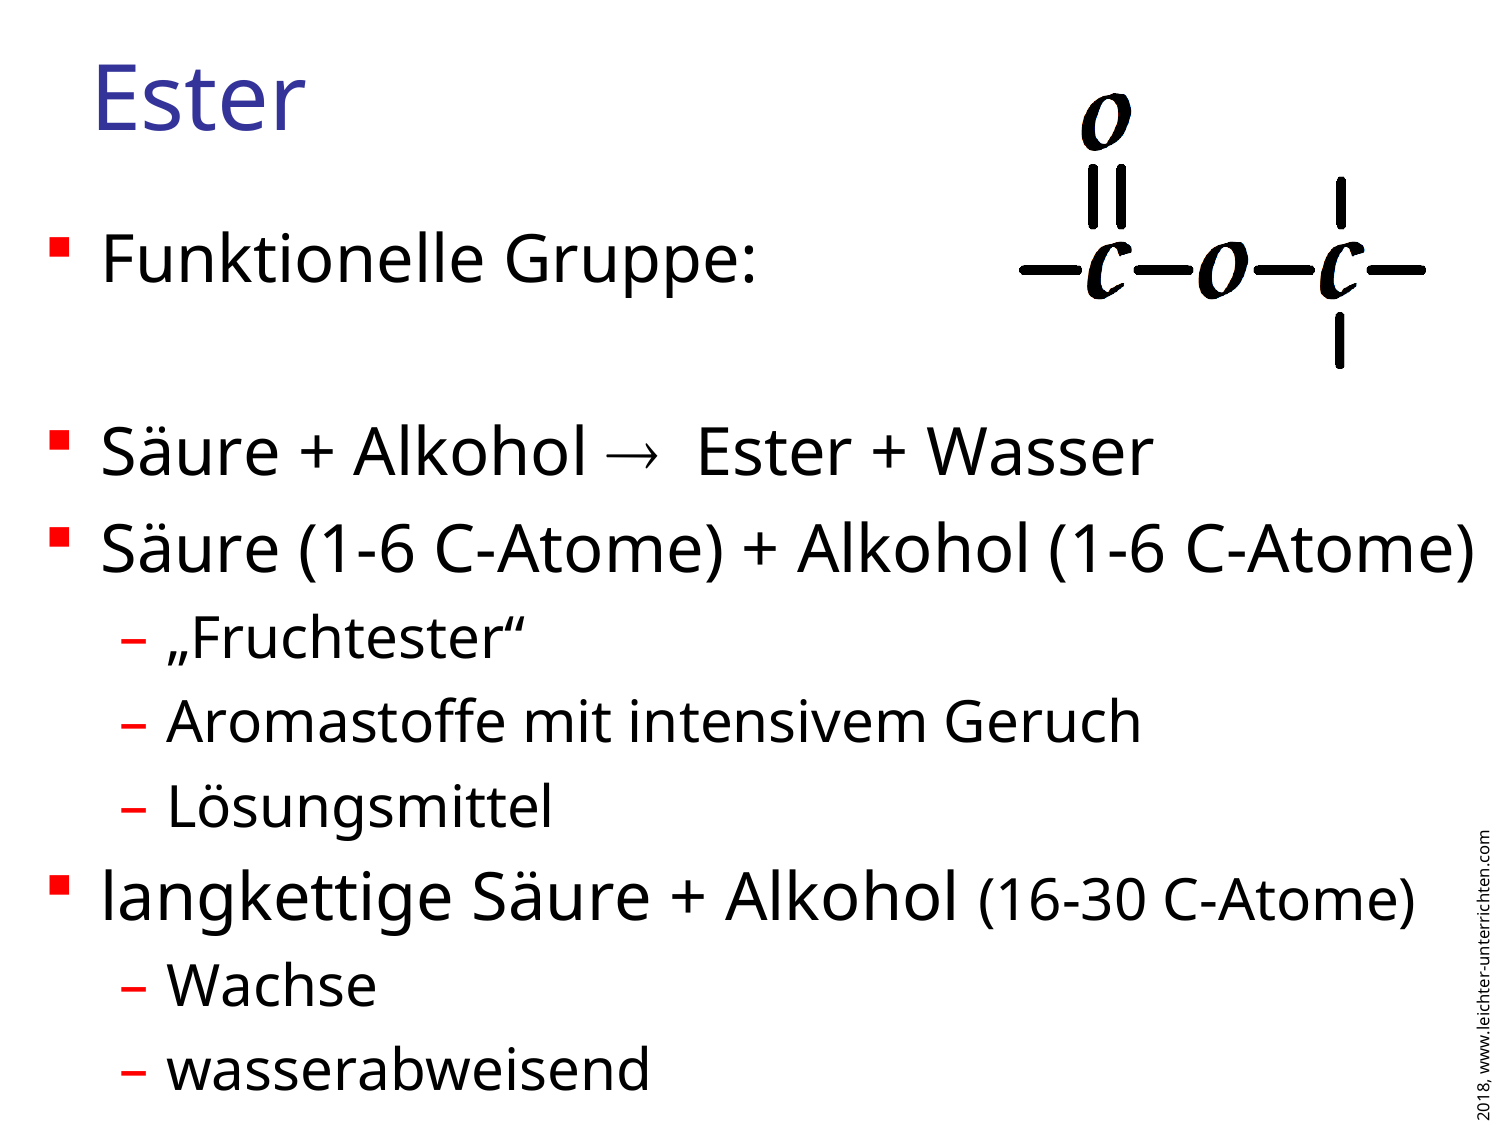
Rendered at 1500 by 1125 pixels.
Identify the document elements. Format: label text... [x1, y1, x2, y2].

picture [1019, 93, 1426, 369]
list Funktionelle Gruppe: Säure + Alkohol  Ester + Wasser Säure (1-6 C-Atome) + Alkohol (1-6 C-Atome) „Fruchtester“ Aromastoffe mit intensivem Geruch Lösungsmittel langkettige Säure + Alkohol (16-30 C-Atome) Wachse wasserabweisend [29, 207, 1500, 1125]
title Ester [75, 0, 1426, 188]
